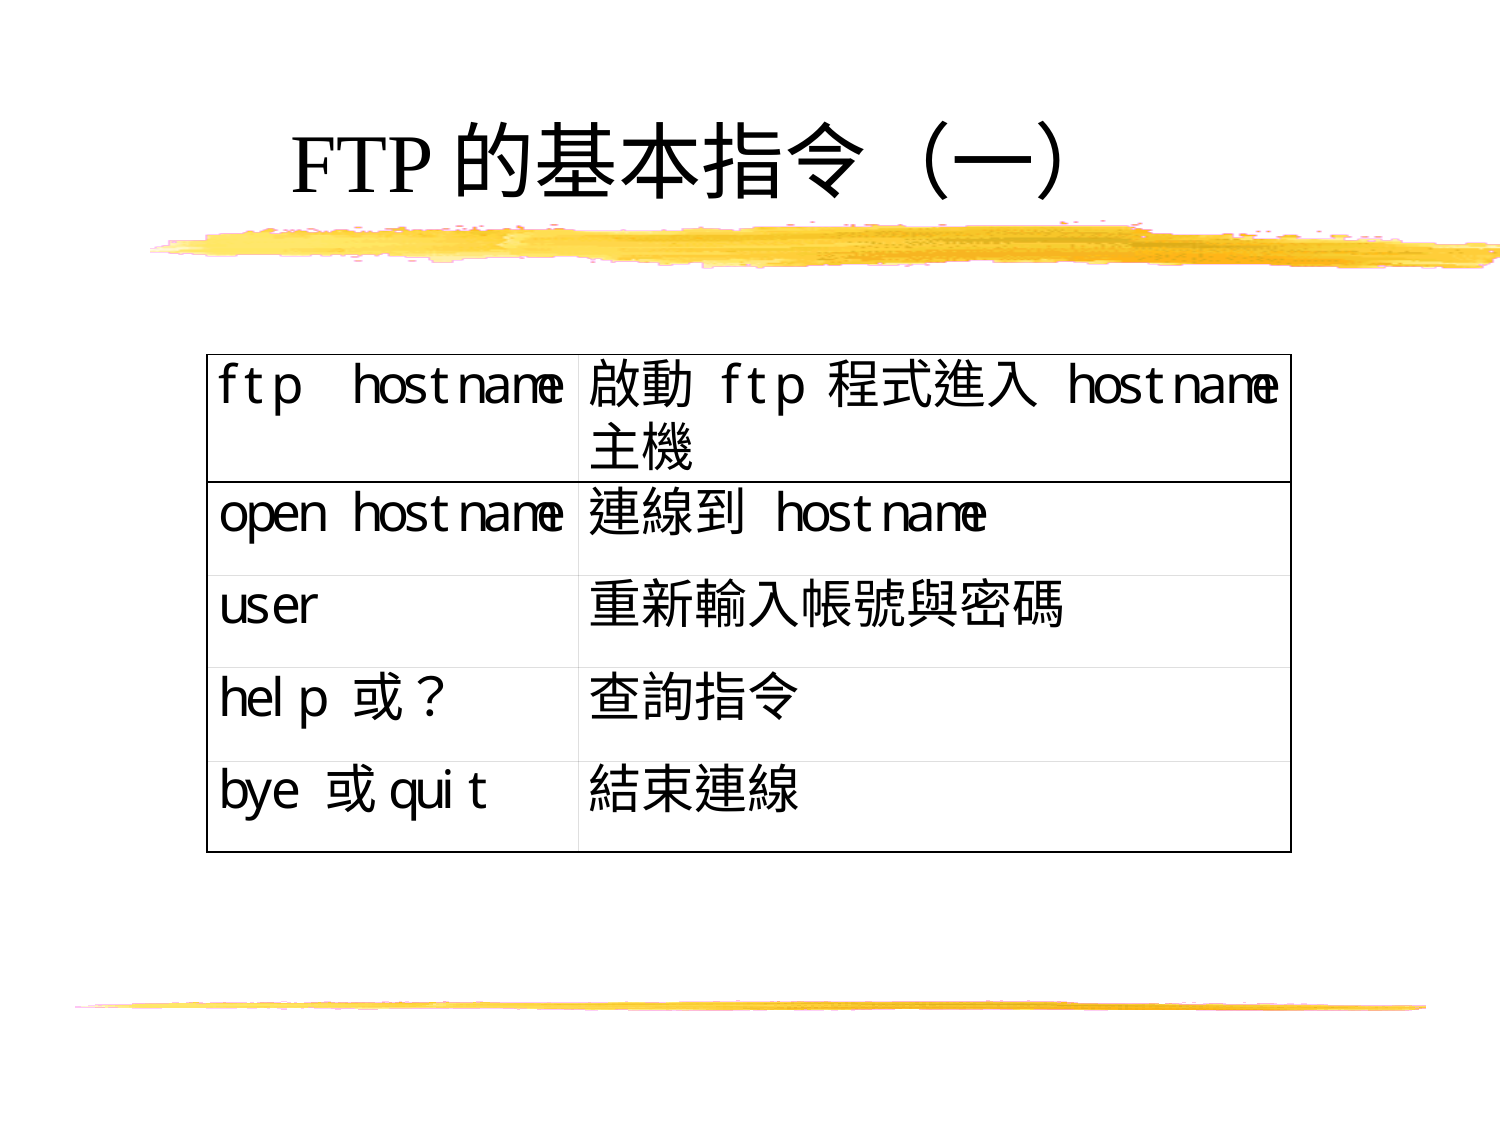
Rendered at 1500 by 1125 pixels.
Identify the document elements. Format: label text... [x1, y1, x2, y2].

picture [75, 999, 1426, 1013]
chart [203, 354, 1333, 941]
title FTP的基本指令（一） [66, 37, 1342, 225]
picture [150, 215, 1500, 279]
